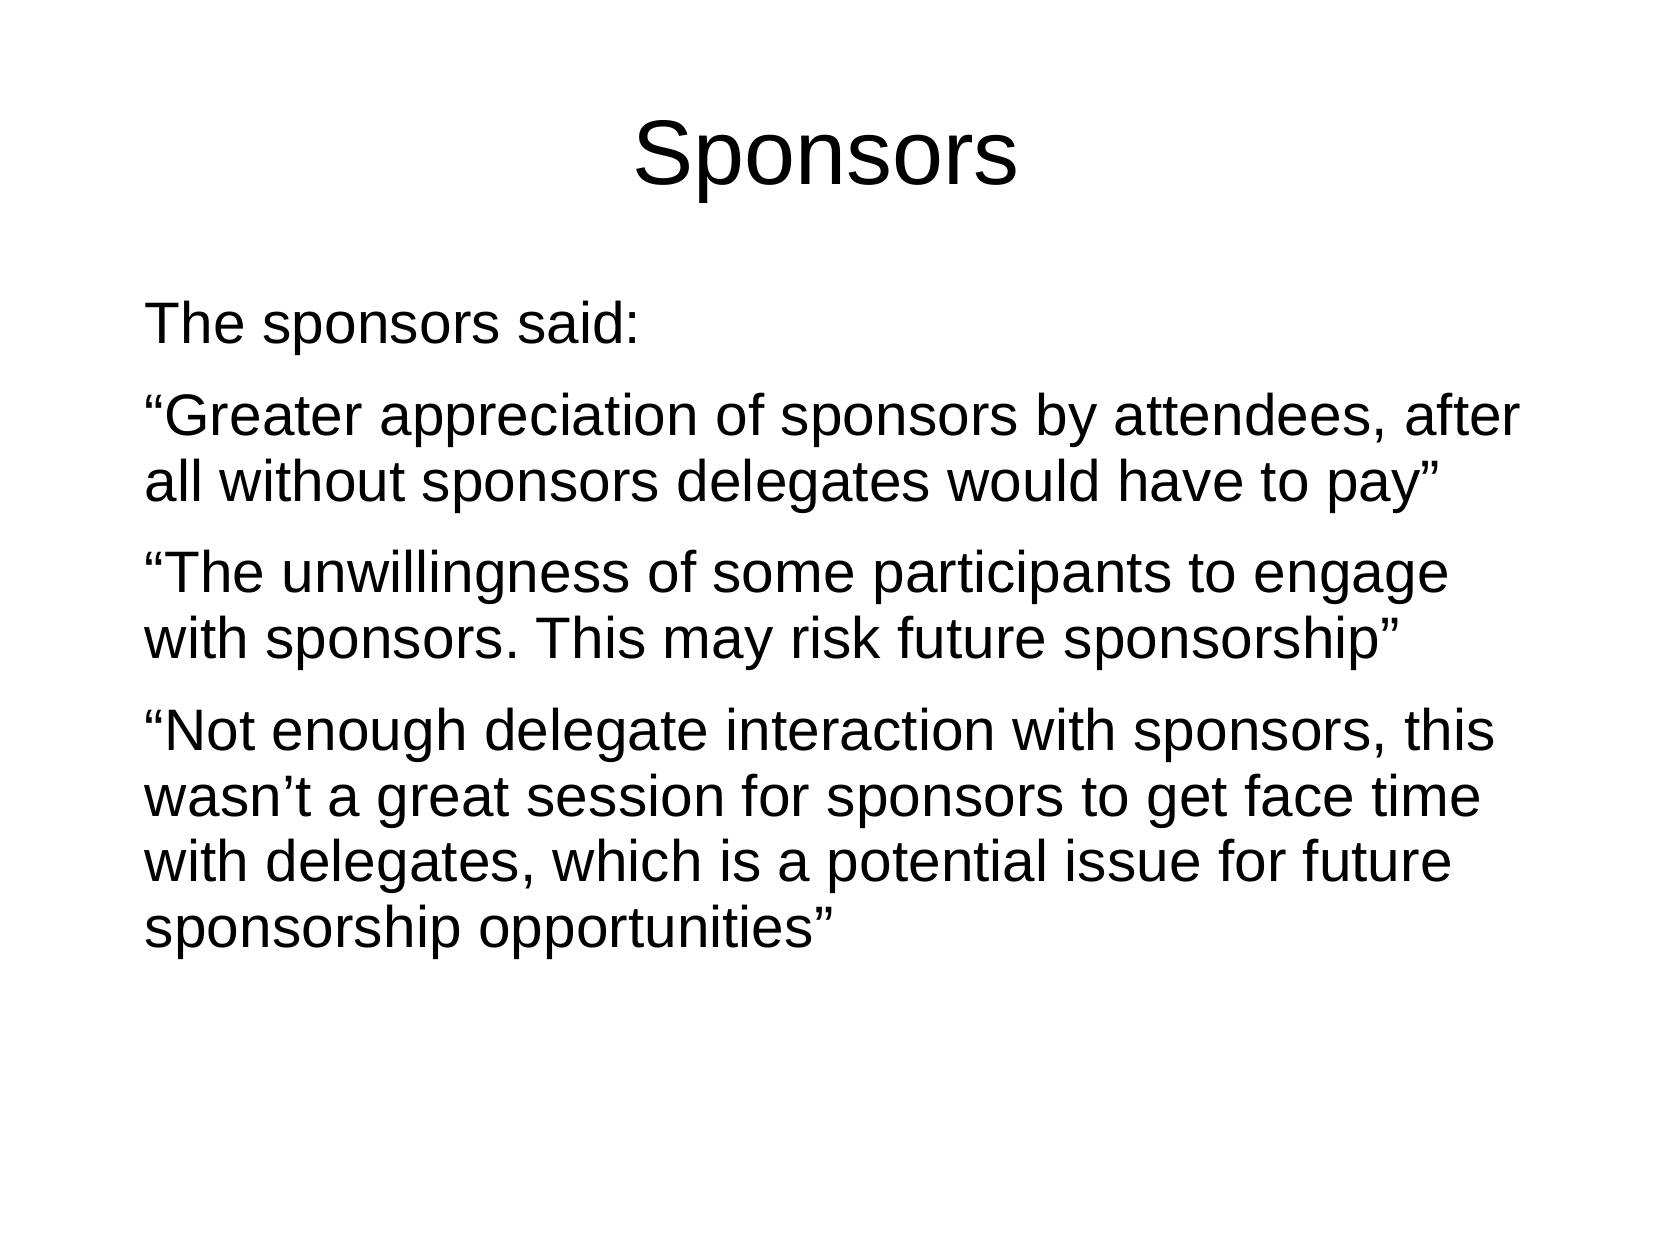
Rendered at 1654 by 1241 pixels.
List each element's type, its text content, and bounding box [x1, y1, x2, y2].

list The sponsors said: “Greater appreciation of sponsors by attendees, after all without sponsors delegates would have to pay” “The unwillingness of some participants to engage with sponsors. This may risk future sponsorship” “Not enough delegate interaction with sponsors, this wasn’t a great session for sponsors to get face time with delegates, which is a potential issue for future sponsorship opportunities” [82, 290, 1571, 1010]
title Sponsors [82, 49, 1571, 257]
